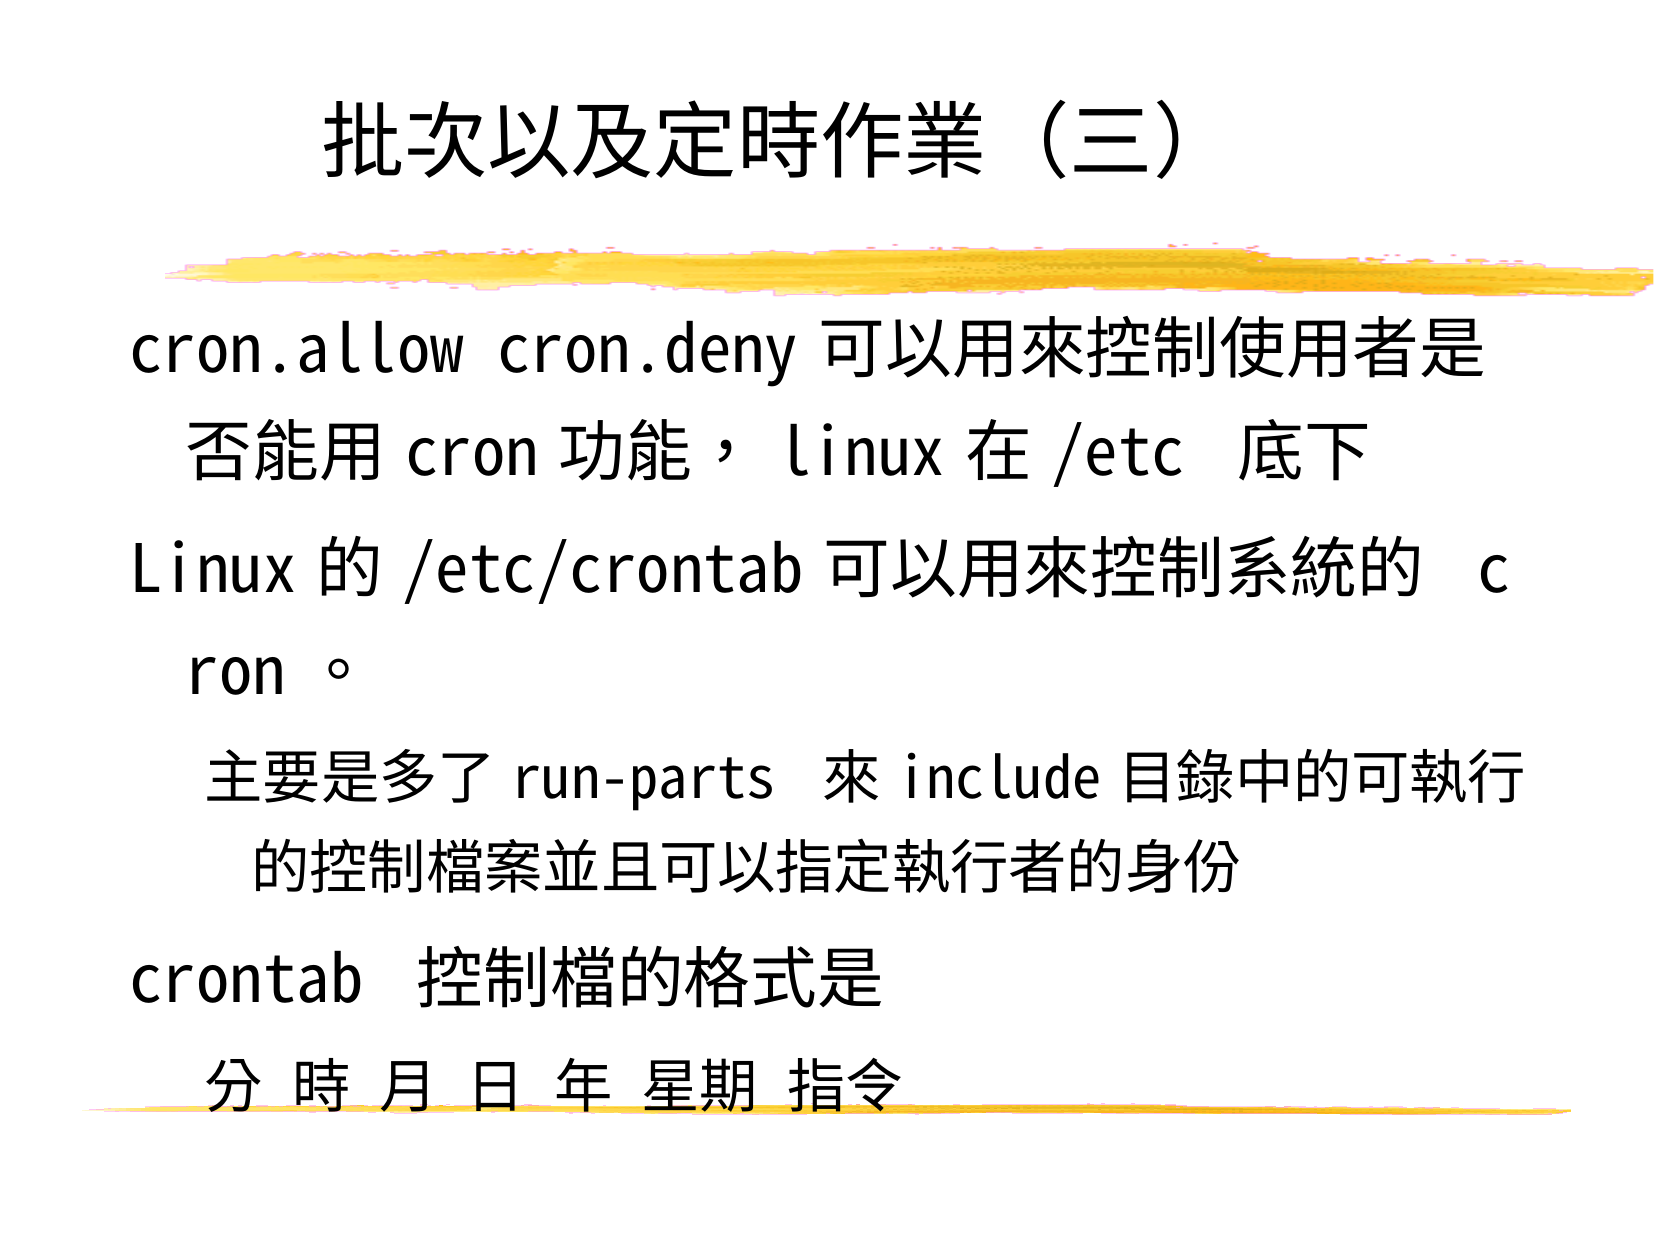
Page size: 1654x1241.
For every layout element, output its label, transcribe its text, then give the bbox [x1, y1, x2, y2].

title 批次以及定時作業（三） [76, 28, 1482, 236]
picture [82, 1102, 1571, 1117]
list cron.allow cron.deny可以用來控制使用者是否能用cron功能，linux在/etc 底下 Linux的/etc/crontab可以用來控制系統的 cron。 主要是多了run-parts 來include目錄中的可執行的控制檔案並且可以指定執行者的身份 crontab 控制檔的格式是 分 時 月 日 年 星期 指令 [129, 289, 1536, 1034]
picture [165, 237, 1654, 308]
